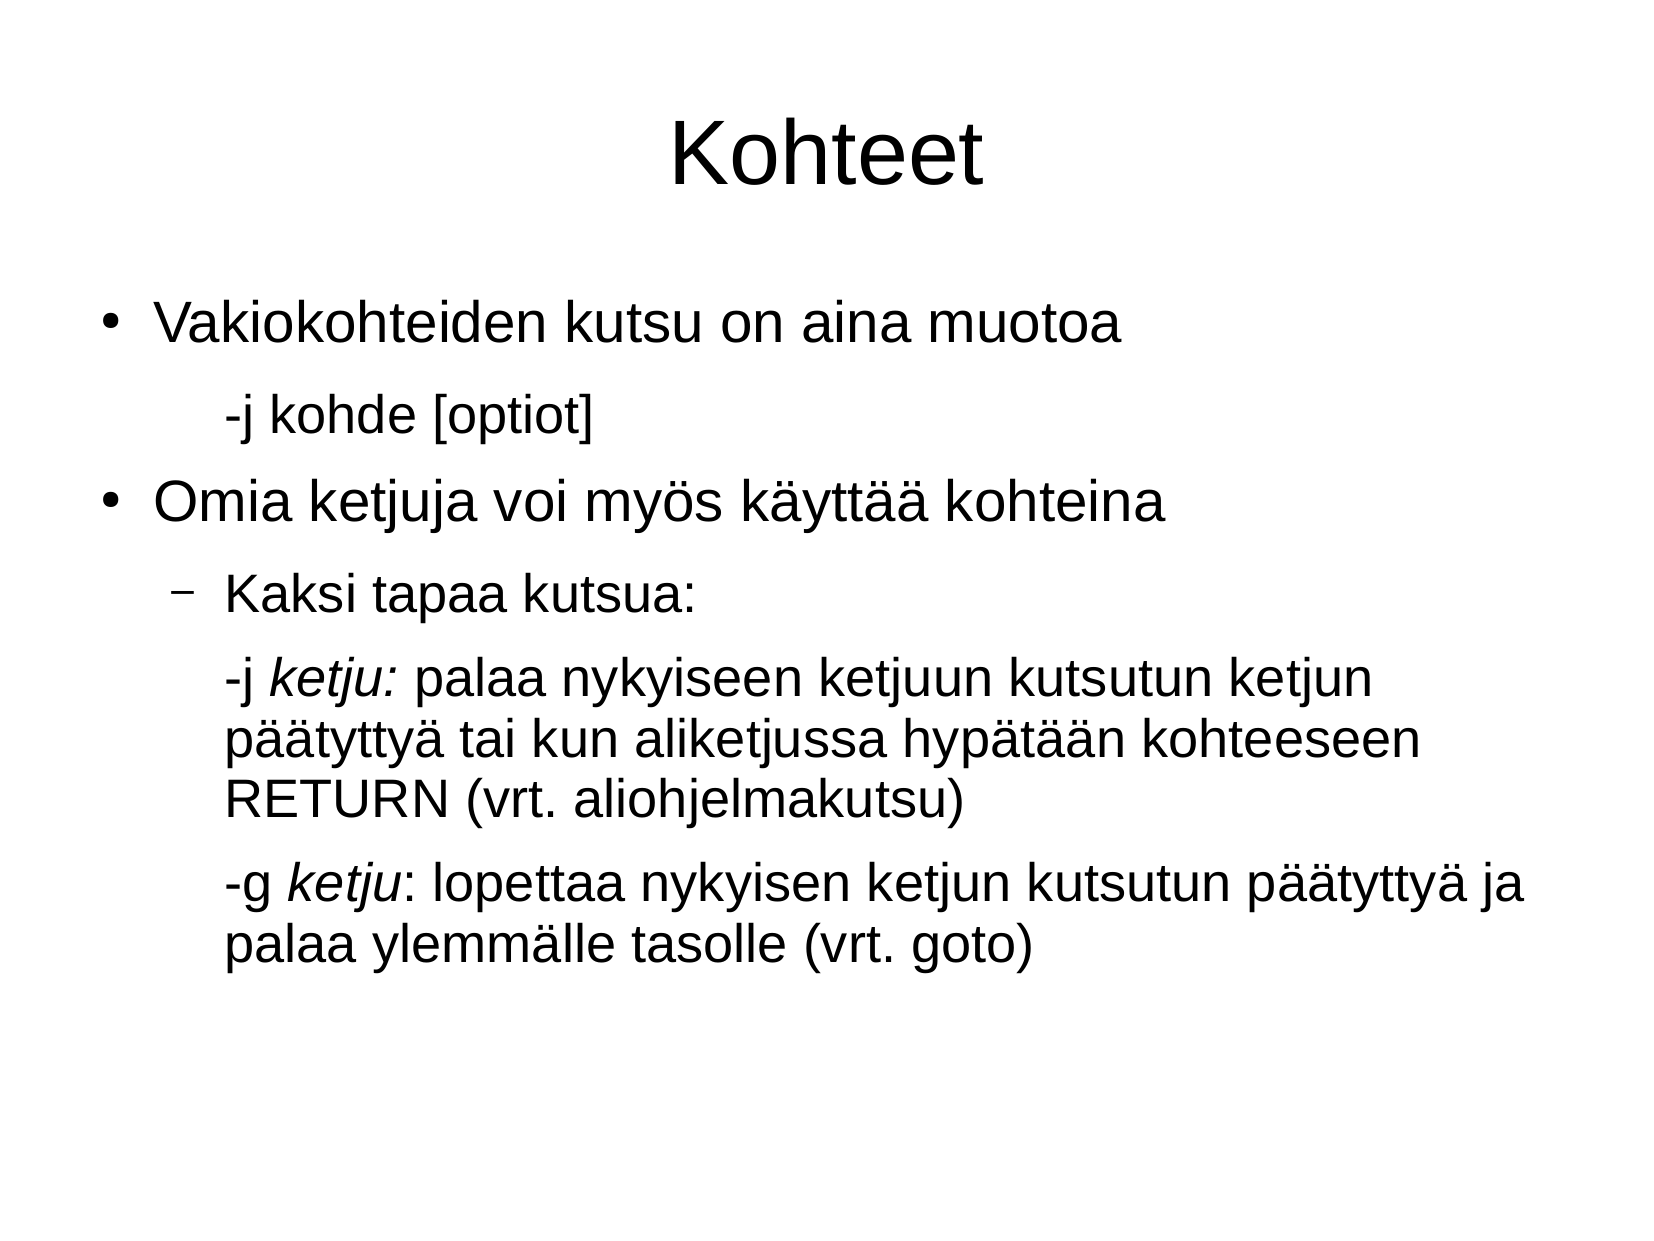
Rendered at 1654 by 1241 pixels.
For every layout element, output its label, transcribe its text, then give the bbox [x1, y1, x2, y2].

list Vakiokohteiden kutsu on aina muotoa -j kohde [optiot] Omia ketjuja voi myös käyttää kohteina Kaksi tapaa kutsua: -j ketju: palaa nykyiseen ketjuun kutsutun ketjun päätyttyä tai kun aliketjussa hypätään kohteeseen RETURN (vrt. aliohjelmakutsu) -g ketju: lopettaa nykyisen ketjun kutsutun päätyttyä ja palaa ylemmälle tasolle (vrt. goto) [82, 290, 1571, 1010]
title Kohteet [82, 49, 1571, 257]
